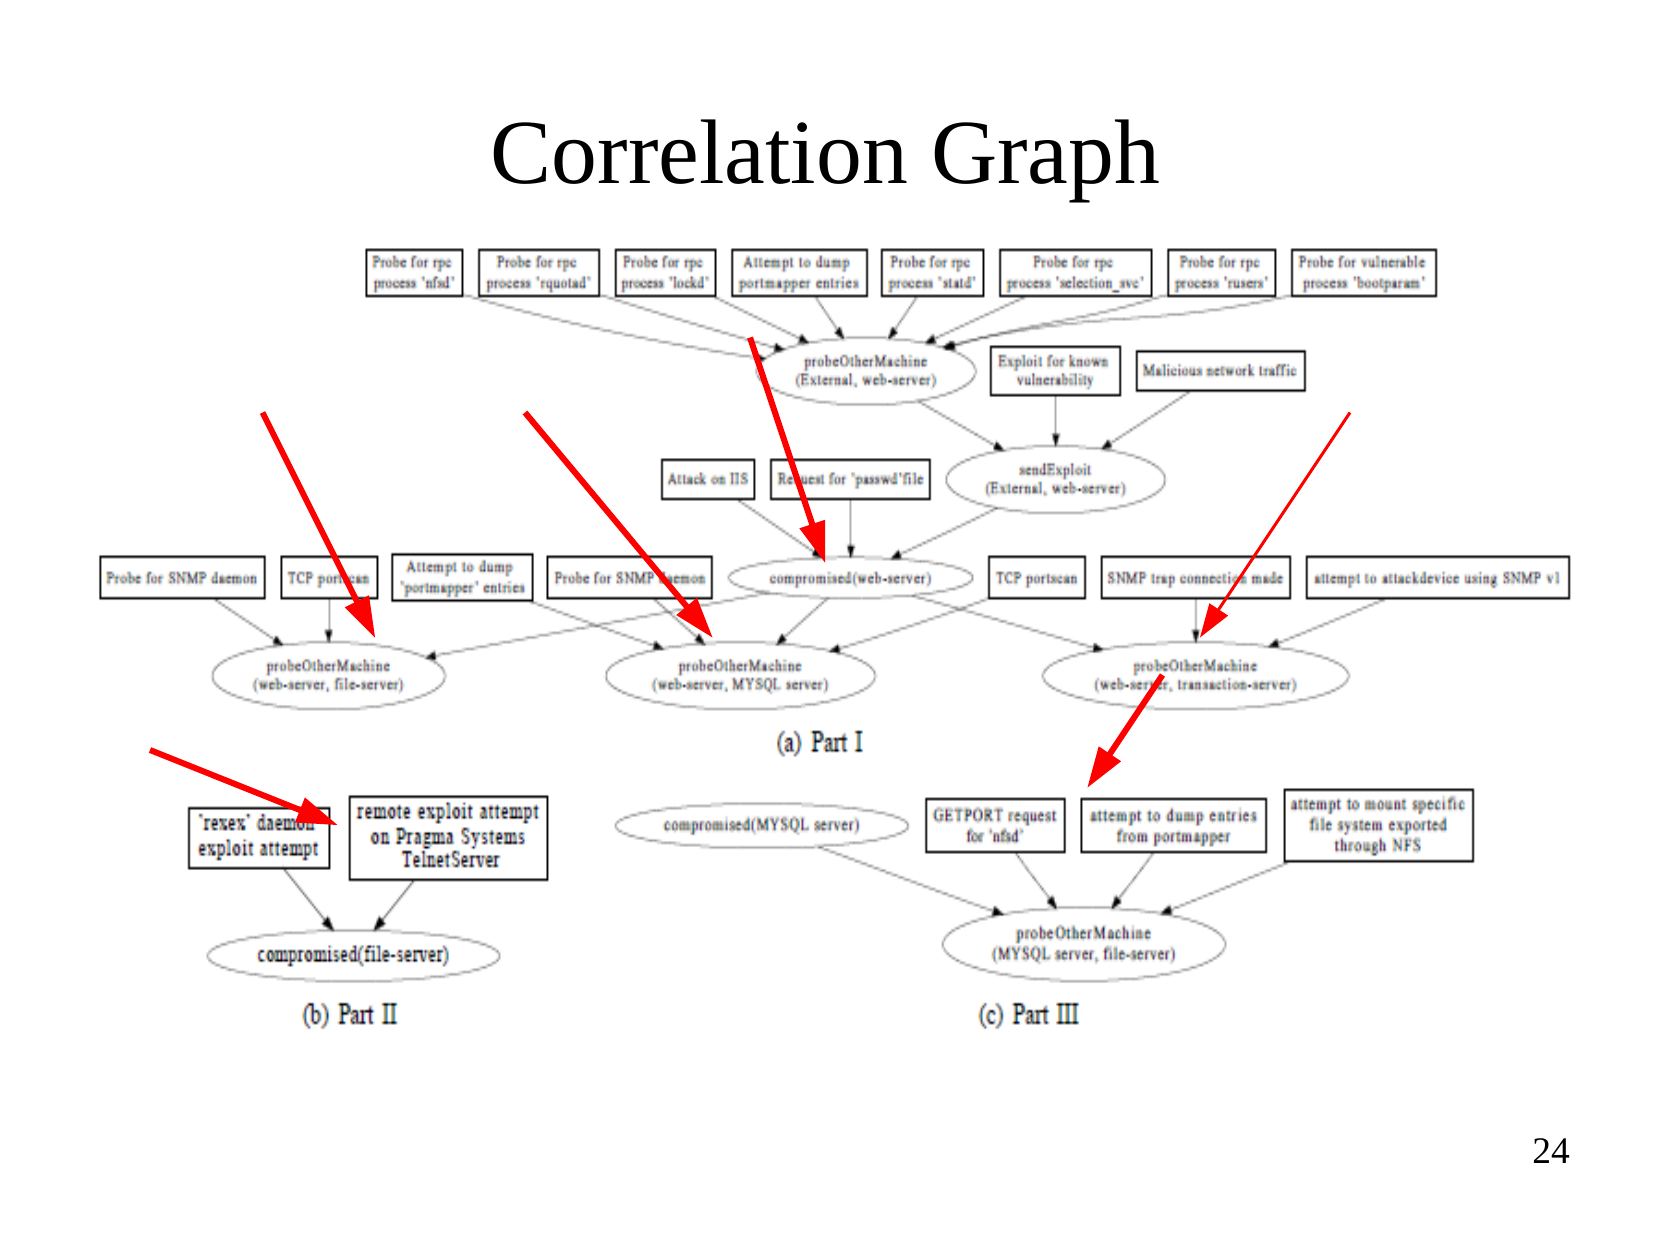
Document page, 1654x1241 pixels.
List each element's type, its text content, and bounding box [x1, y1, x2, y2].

picture [37, 224, 1613, 1051]
title Correlation Graph [82, 49, 1570, 224]
